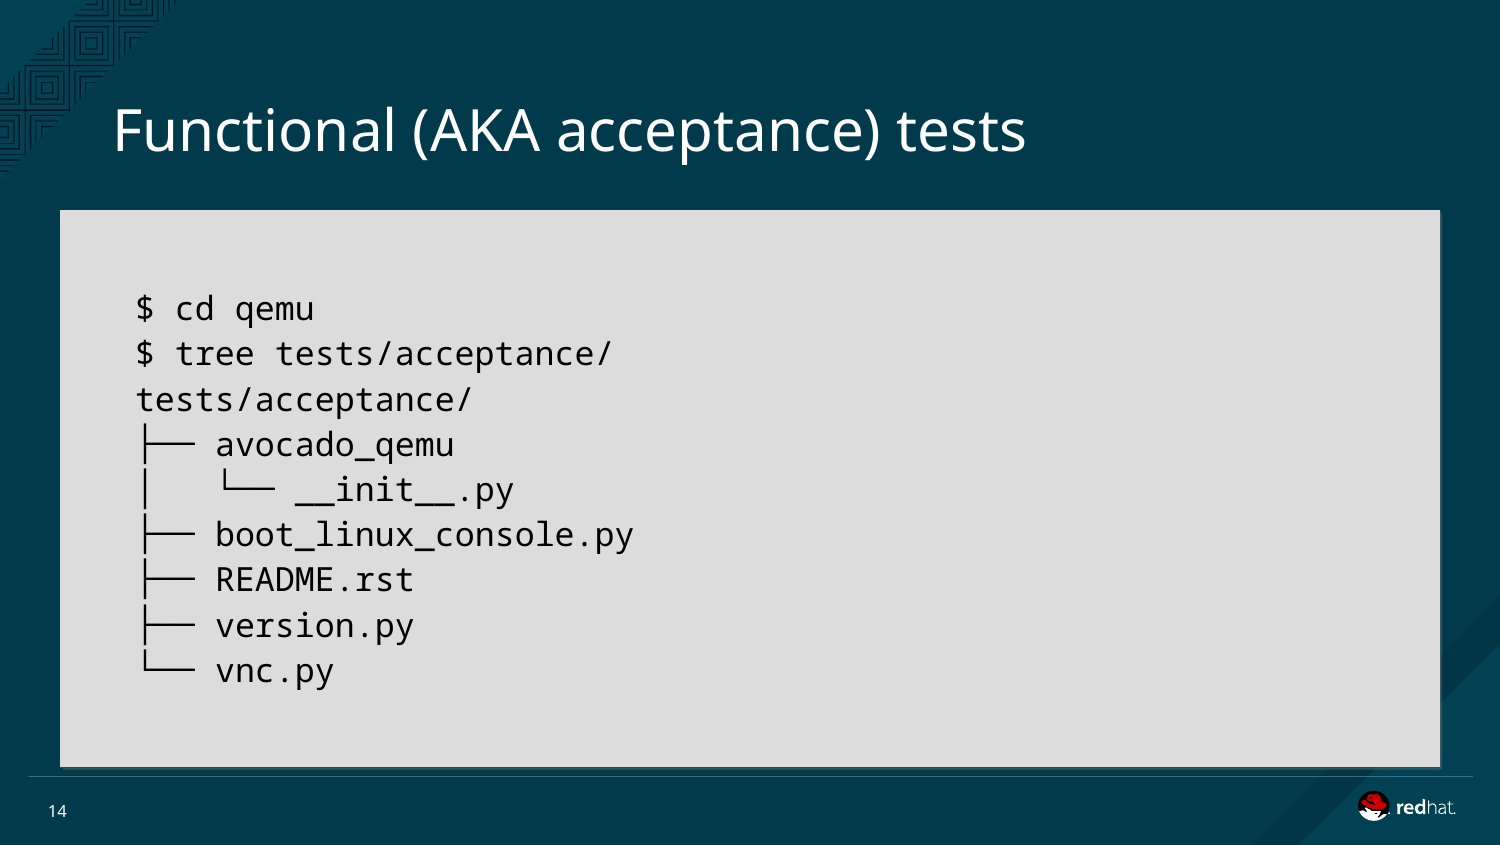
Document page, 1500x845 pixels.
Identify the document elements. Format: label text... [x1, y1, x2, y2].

text_box $ cd qemu $ tree tests/acceptance/ tests/acceptance/ ├── avocado_qemu │ └── __init__.py ├── boot_linux_console.py ├── README.rst ├── version.py └── vnc.py [60, 210, 1441, 709]
picture [99, 38, 103, 49]
title Functional (AKA acceptance) tests [112, 0, 1388, 169]
